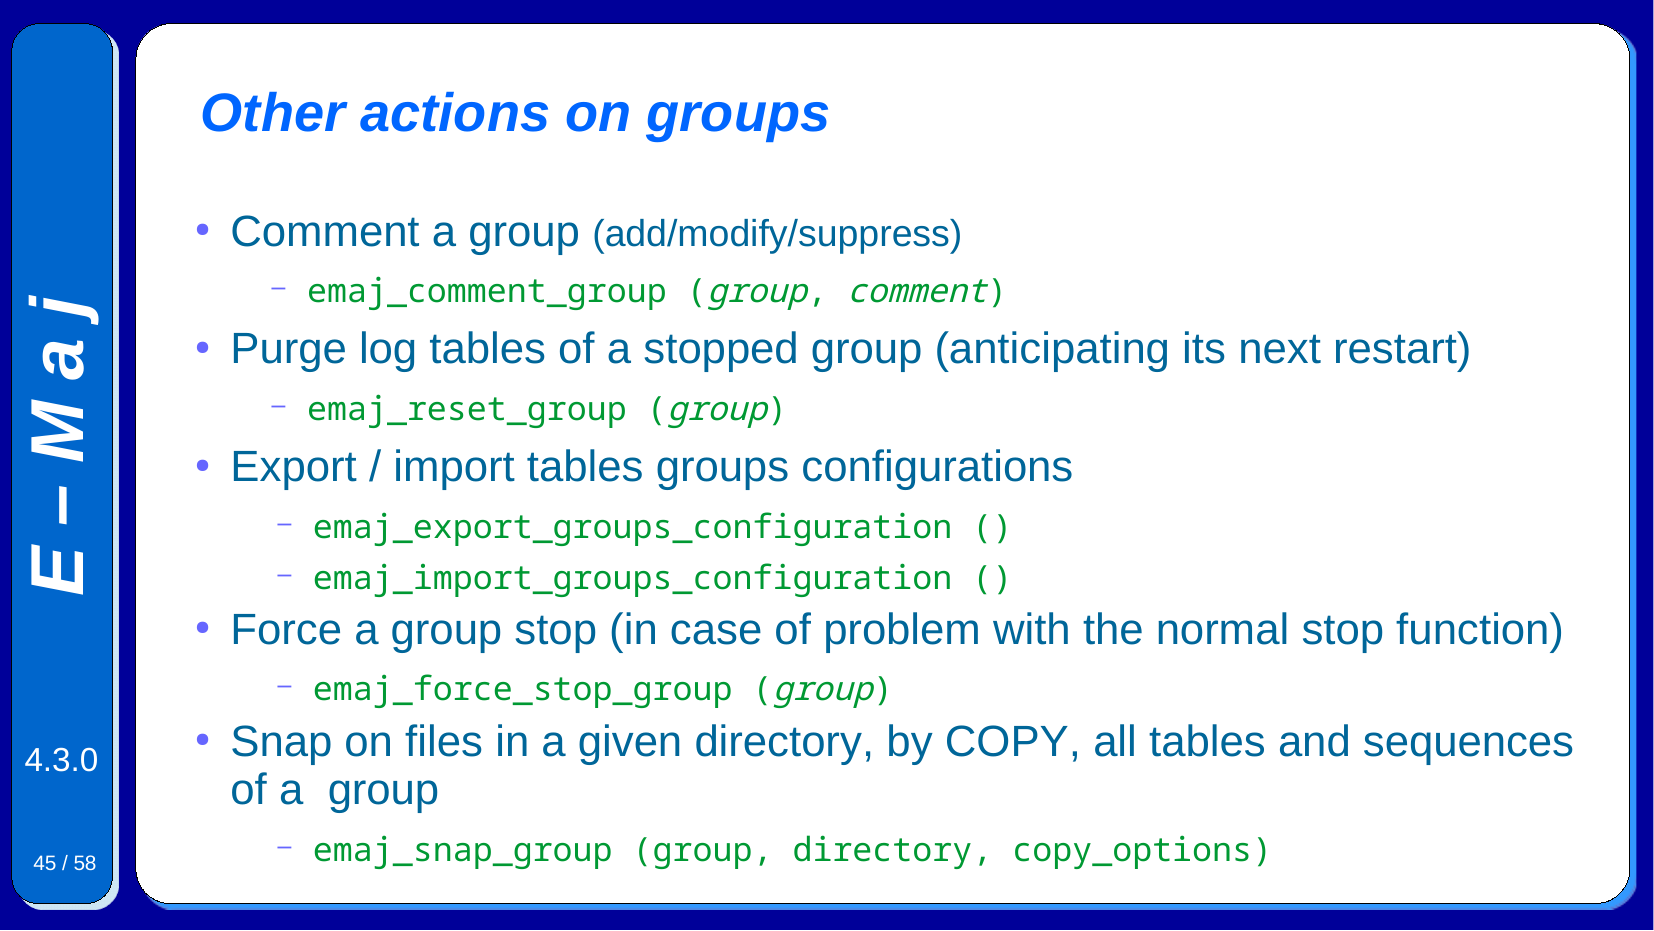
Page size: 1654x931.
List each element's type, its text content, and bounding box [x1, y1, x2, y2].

list Comment a group (add/modify/suppress) emaj_comment_group (group, comment) Purge log tables of a stopped group (anticipating its next restart) emaj_reset_group (group) Export / import tables groups configurations emaj_export_groups_configuration () emaj_import_groups_configuration () Force a group stop (in case of problem with the normal stop function) emaj_force_stop_group (group) Snap on files in a given directory, by COPY, all tables and sequences of a group emaj_snap_group (group, directory, copy_options) [177, 206, 1587, 922]
title Other actions on groups [200, 34, 1575, 191]
